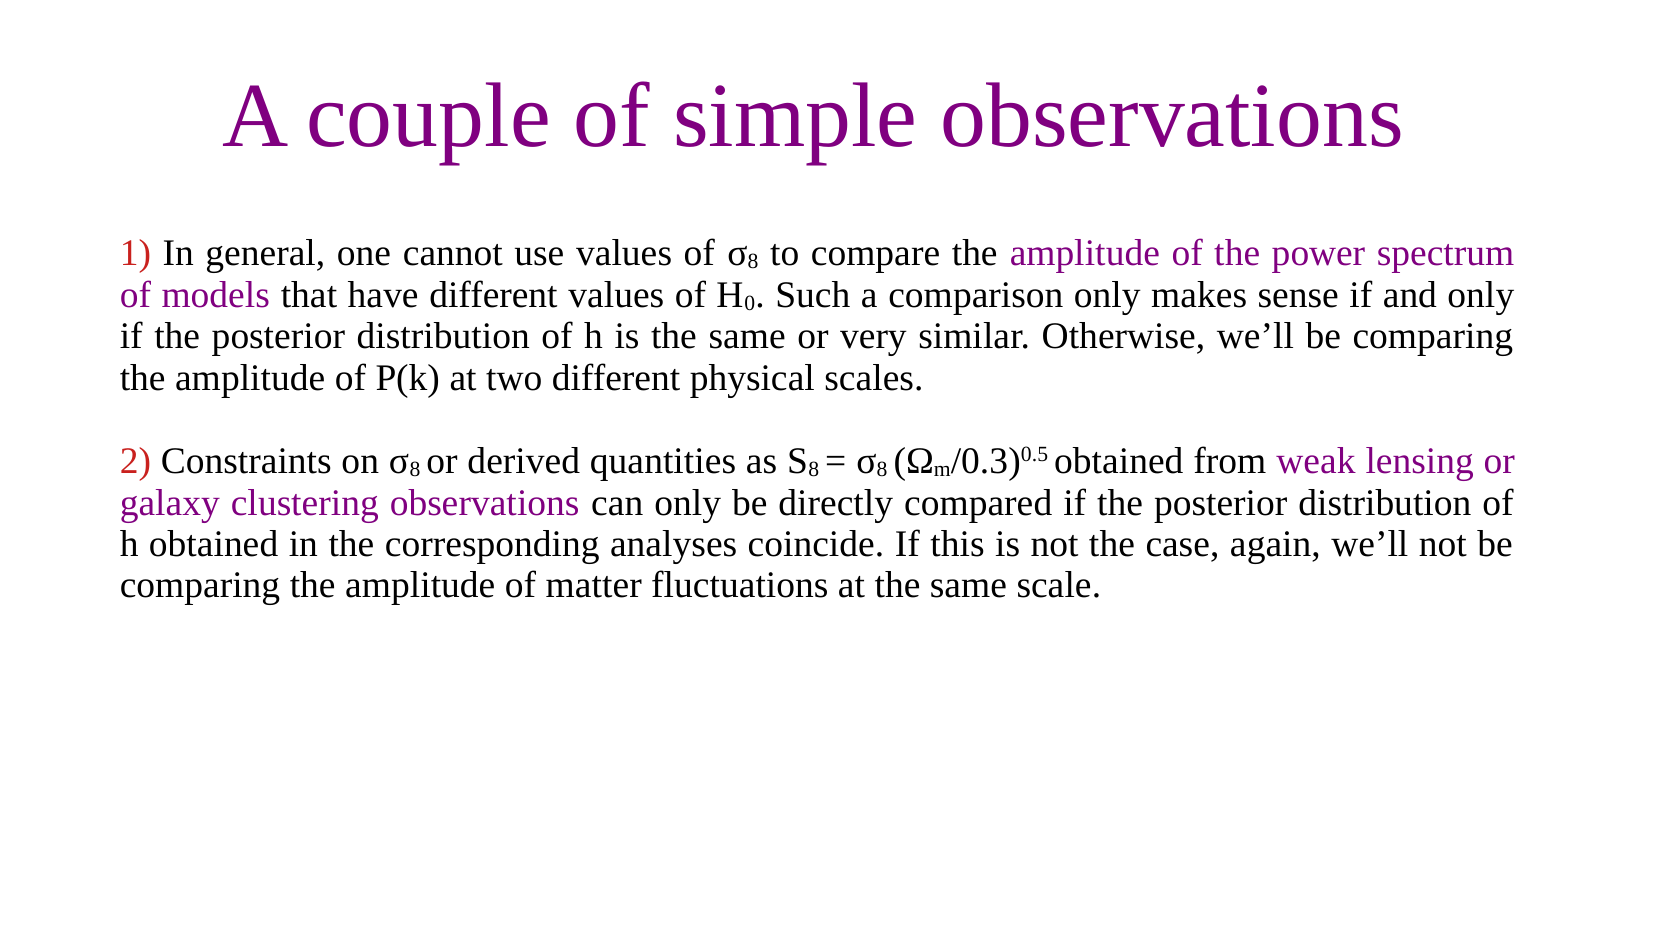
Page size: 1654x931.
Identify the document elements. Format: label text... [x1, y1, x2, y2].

text_box 1) In general, one cannot use values of σ8 to compare the amplitude of the power spectrum of models that have different values of H0. Such a comparison only makes sense if and only if the posterior distribution of h is the same or very similar. Otherwise, we’ll be comparing the amplitude of P(k) at two different physical scales. 2) Constraints on σ8 or derived quantities as S8 = σ8 (Ωm/0.3)0.5 obtained from weak lensing or galaxy clustering observations can only be directly compared if the posterior distribution of h obtained in the corresponding analyses coincide. If this is not the case, again, we’ll not be comparing the amplitude of matter fluctuations at the same scale. [105, 225, 1531, 614]
title A couple of simple observations [82, 37, 1571, 193]
